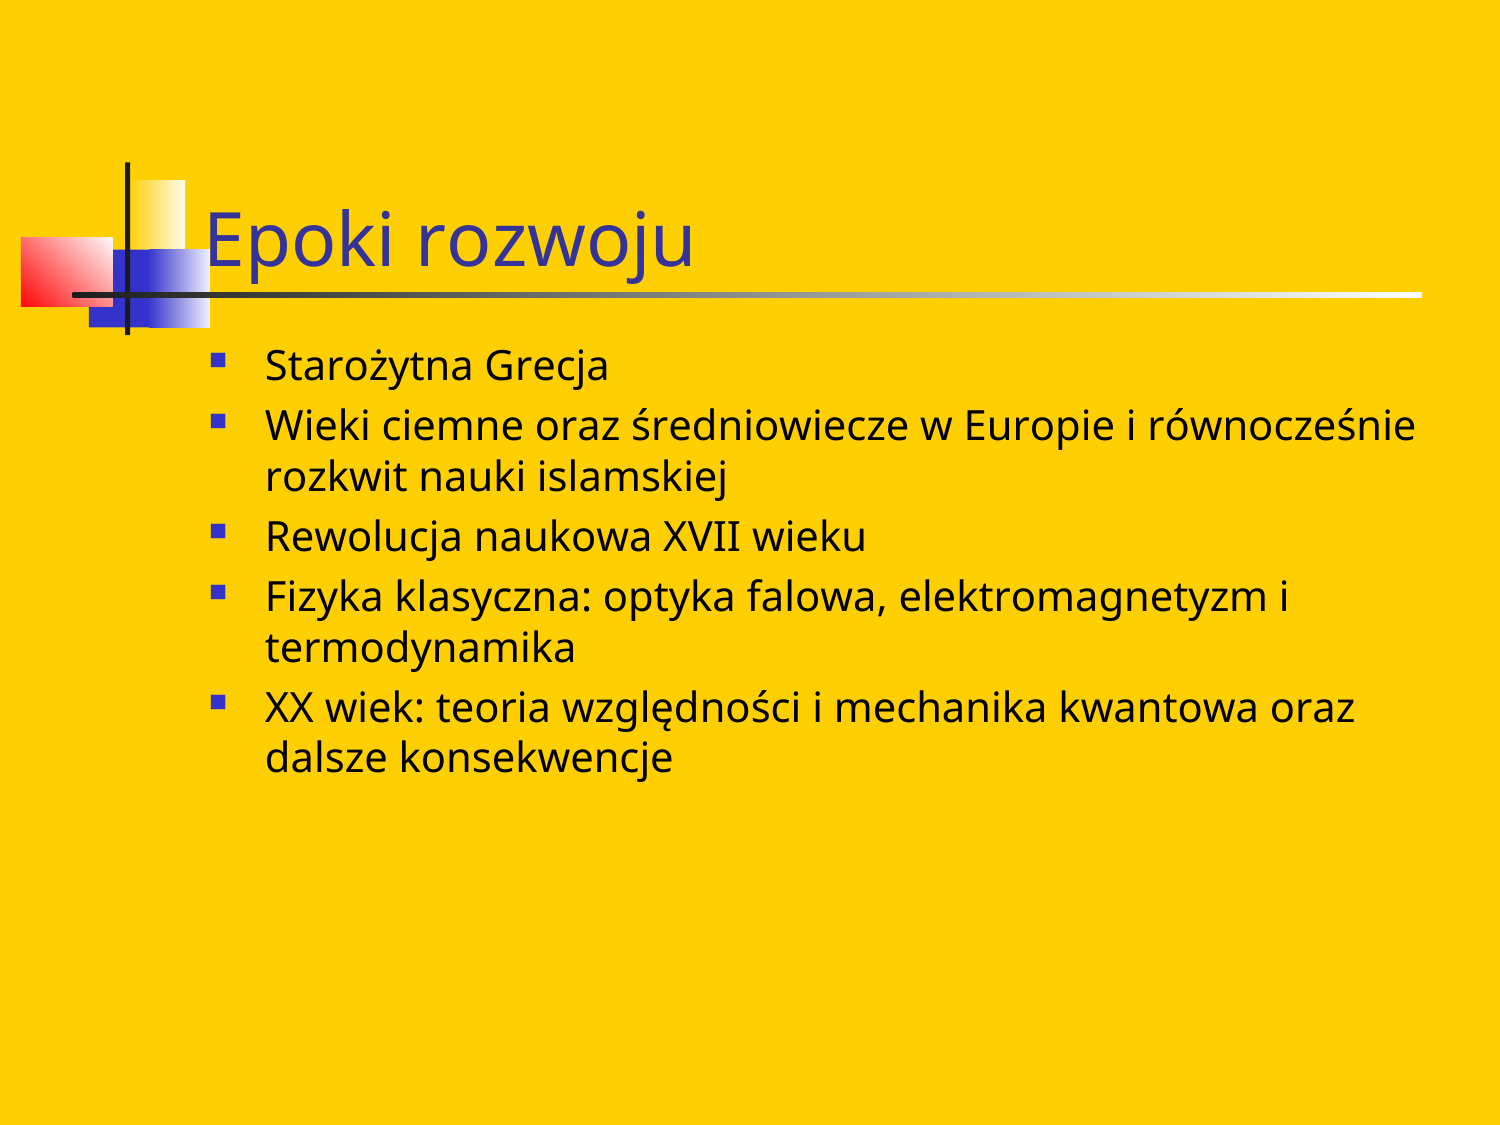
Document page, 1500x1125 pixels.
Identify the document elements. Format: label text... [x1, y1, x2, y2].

title Epoki rozwoju [188, 101, 1468, 289]
list Starożytna Grecja Wieki ciemne oraz średniowiecze w Europie i równocześnie rozkwit nauki islamskiej Rewolucja naukowa XVII wieku Fizyka klasyczna: optyka falowa, elektromagnetyzm i termodynamika XX wiek: teoria względności i mechanika kwantowa oraz dalsze konsekwencje [193, 331, 1469, 1007]
